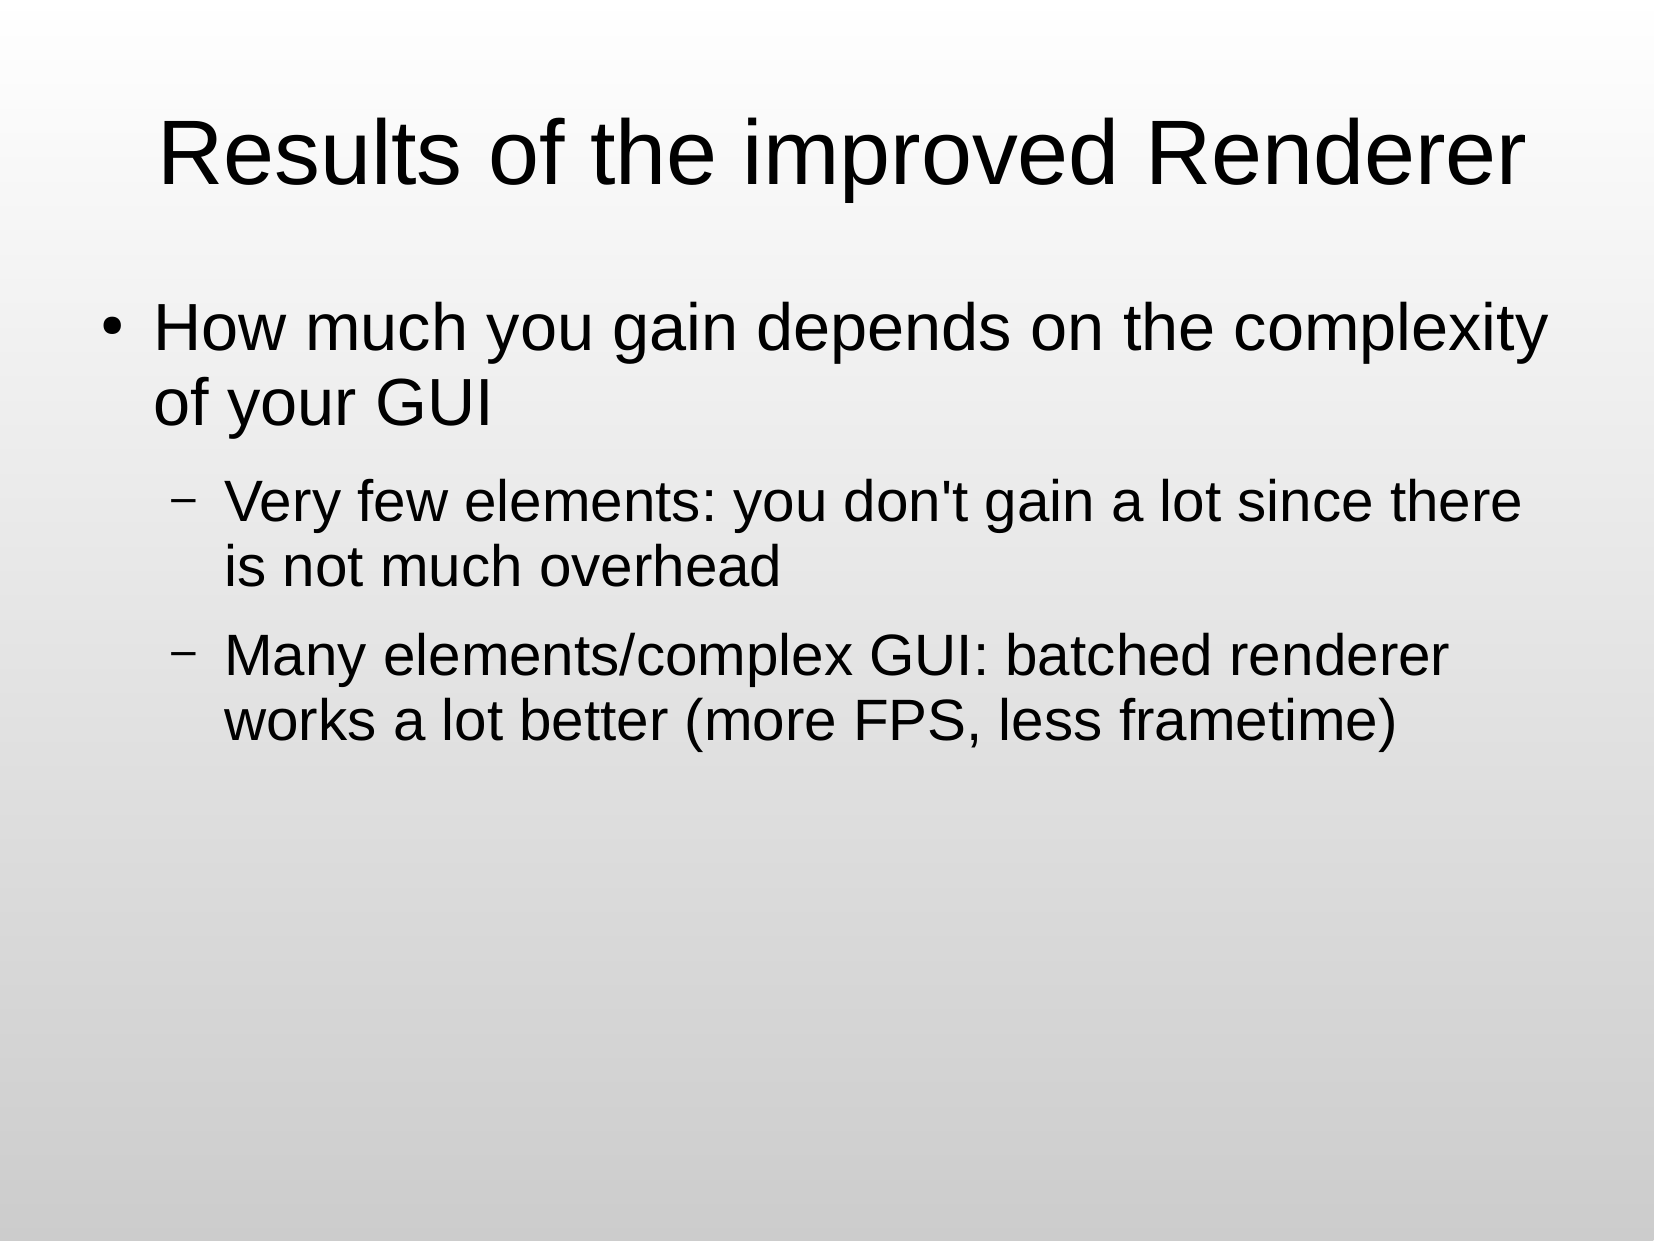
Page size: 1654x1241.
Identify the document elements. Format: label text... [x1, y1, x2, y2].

list How much you gain depends on the complexity of your GUI Very few elements: you don't gain a lot since there is not much overhead Many elements/complex GUI: batched renderer works a lot better (more FPS, less frametime) [82, 290, 1571, 1109]
title Results of the improved Renderer [82, 49, 1571, 257]
